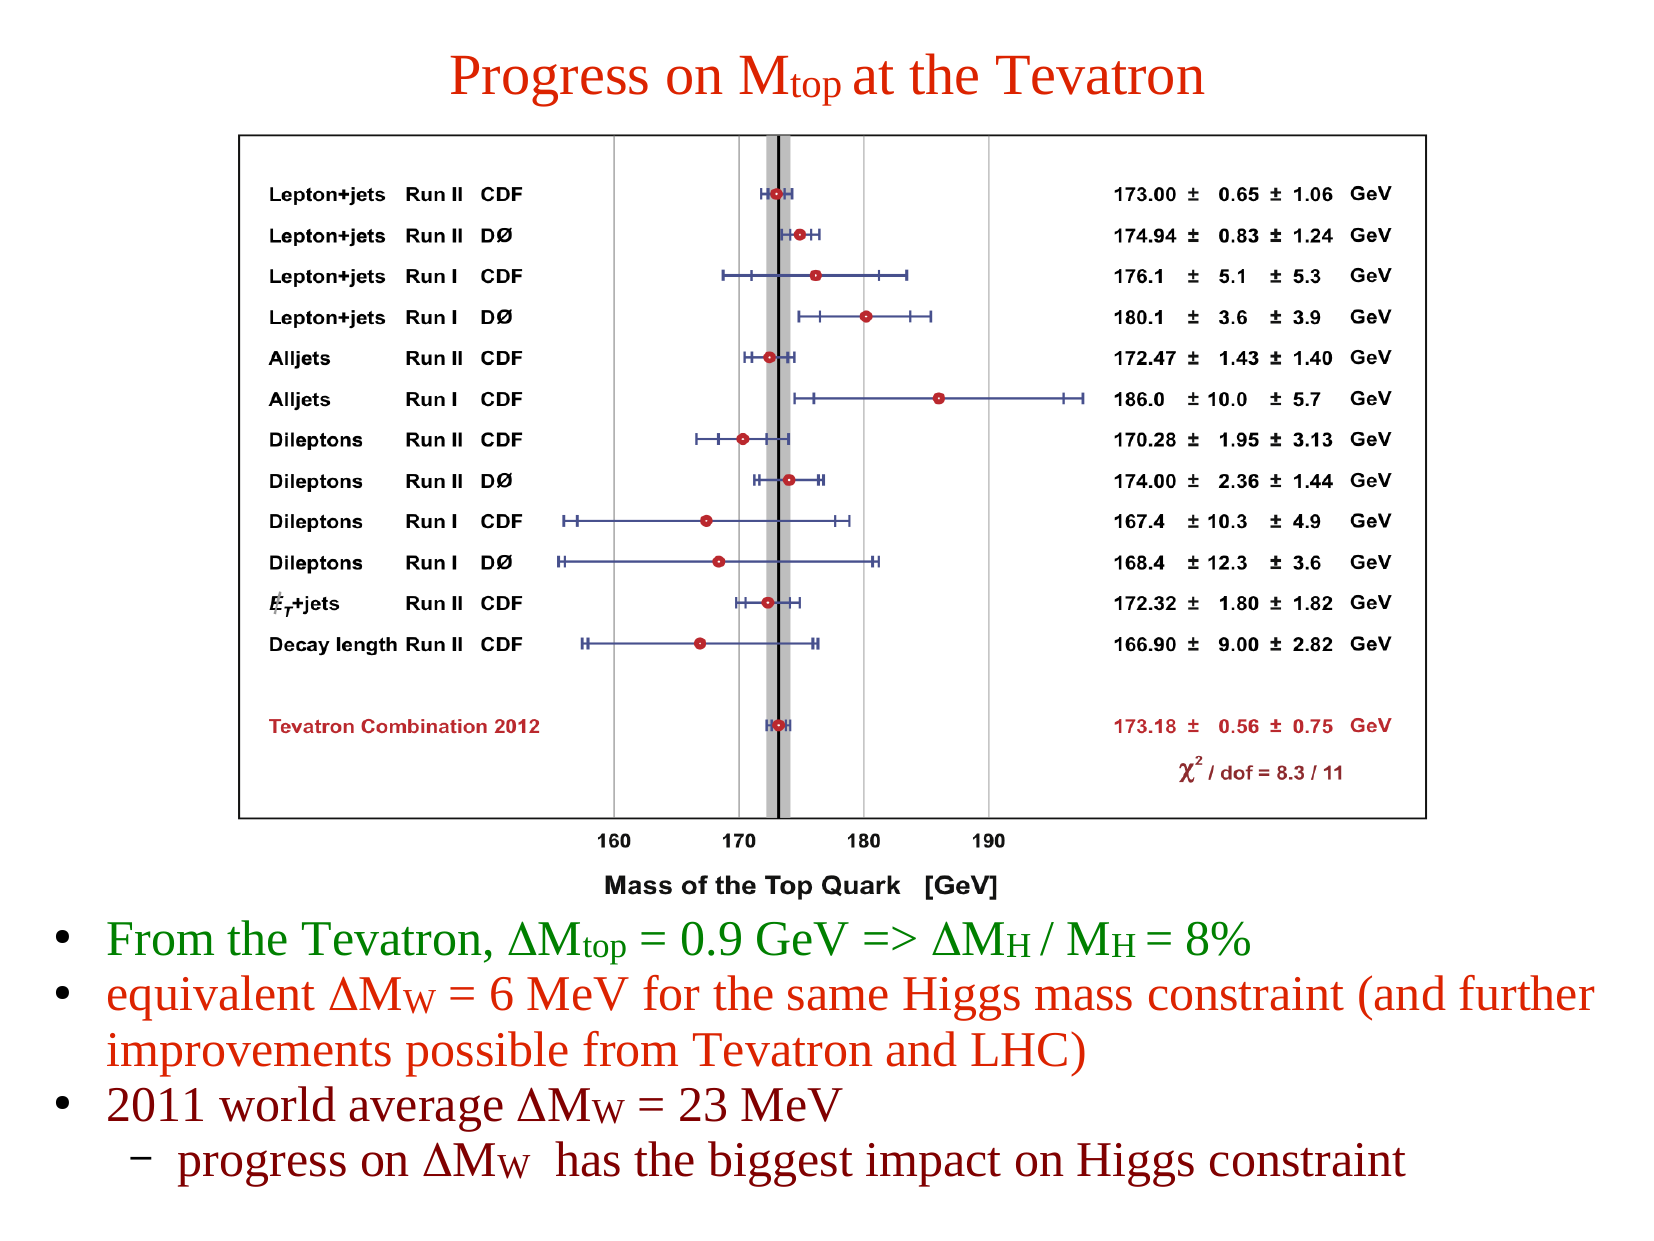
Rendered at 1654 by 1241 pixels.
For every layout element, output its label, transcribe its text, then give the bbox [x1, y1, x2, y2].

picture [237, 133, 1428, 904]
list From the Tevatron, ΔMtop = 0.9 GeV => ΔMH / MH = 8% equivalent ΔMW = 6 MeV for the same Higgs mass constraint (and further improvements possible from Tevatron and LHC) 2011 world average ΔMW = 23 MeV progress on ΔMW has the biggest impact on Higgs constraint [36, 910, 1642, 1241]
title Progress on Mtop at the Tevatron [121, 8, 1534, 141]
